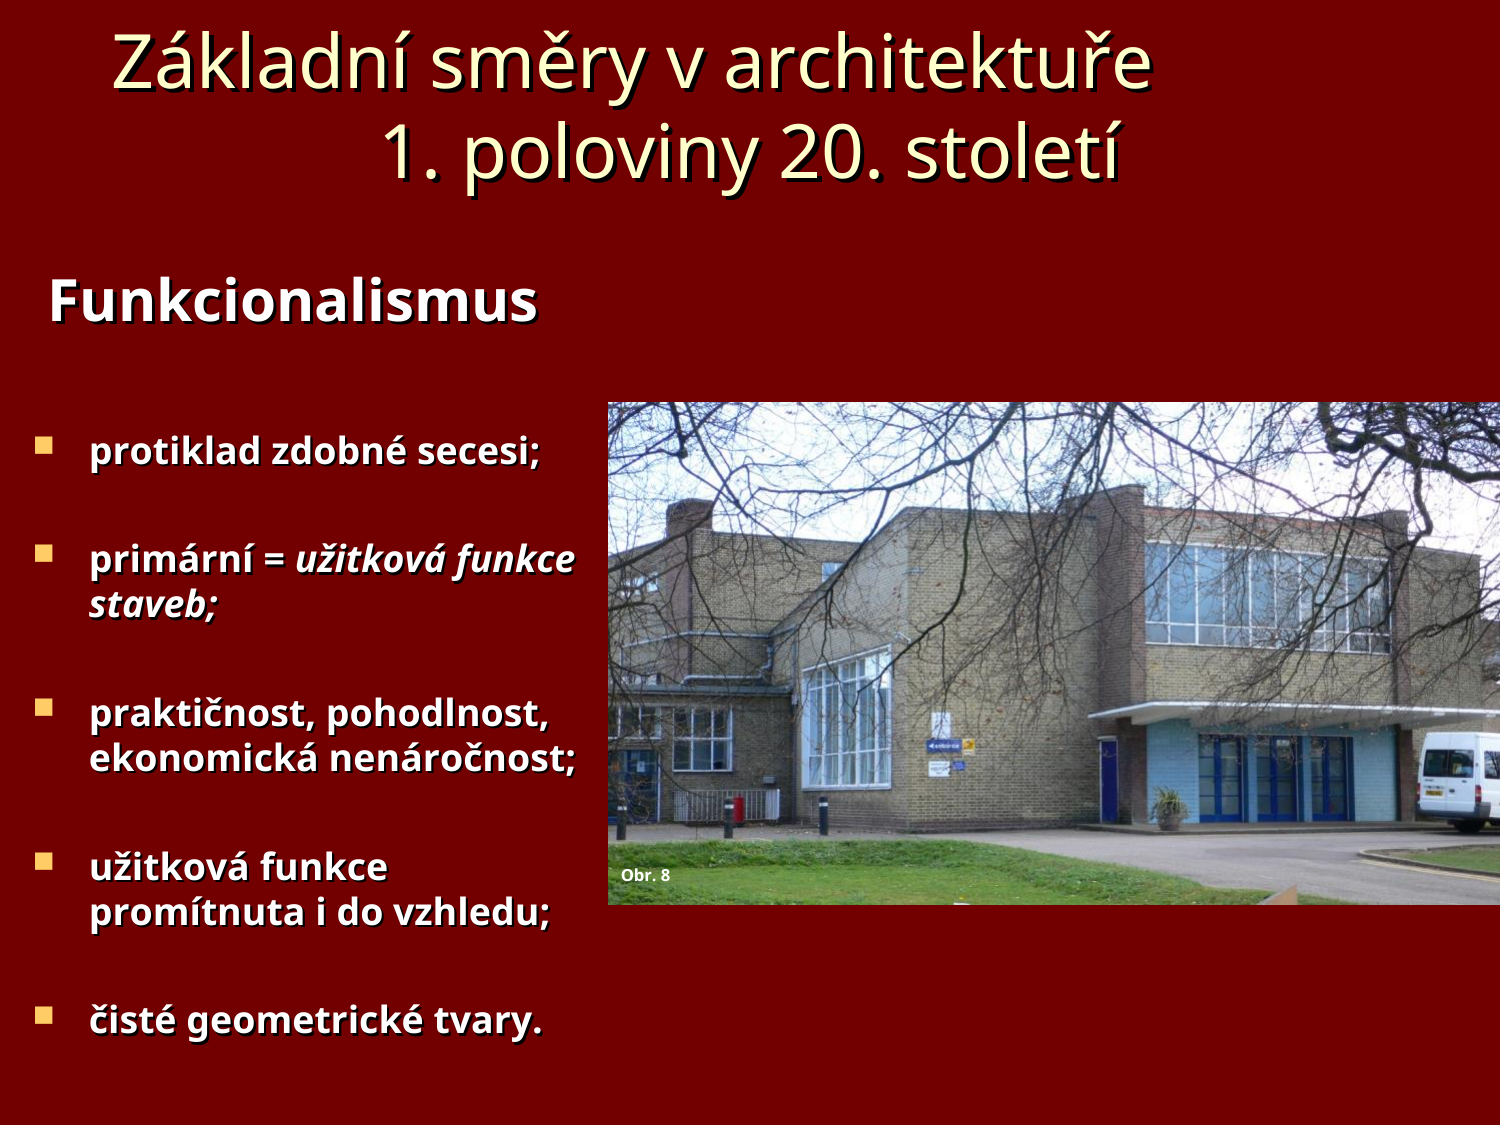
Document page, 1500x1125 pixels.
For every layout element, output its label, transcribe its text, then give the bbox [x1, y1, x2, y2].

title Základní směry v architektuře 1. poloviny 20. století [75, 5, 1426, 201]
text_box [608, 402, 1500, 905]
text_box Obr. 8 [606, 857, 686, 893]
list Funkcionalismus protiklad zdobné secesi; primární = užitková funkce staveb; praktičnost, pohodlnost, ekonomická nenáročnost; užitková funkce promítnuta i do vzhledu; čisté geometrické tvary. [17, 255, 597, 1059]
